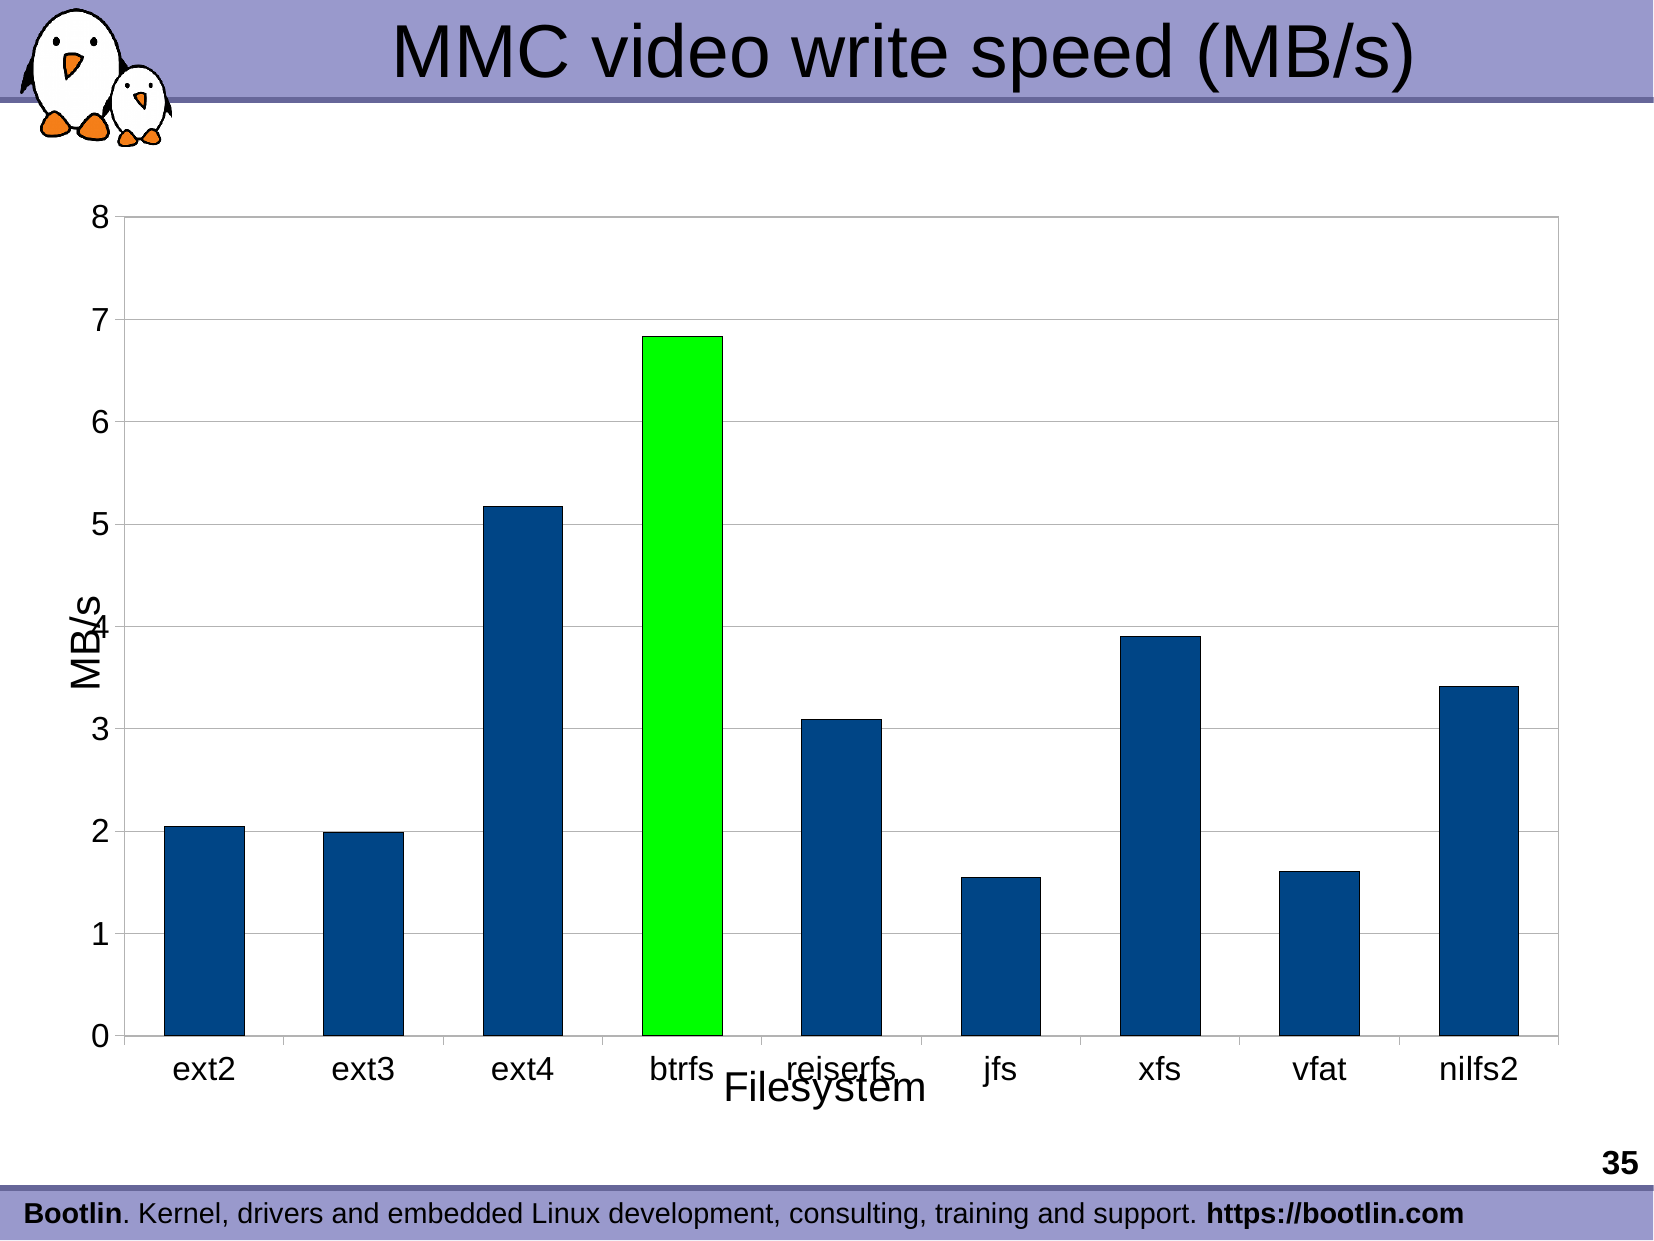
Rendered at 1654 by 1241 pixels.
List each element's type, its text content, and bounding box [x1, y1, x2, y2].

title MMC video write speed (MB/s) [178, 5, 1631, 97]
chart [49, 187, 1600, 1124]
picture [20, 8, 172, 147]
